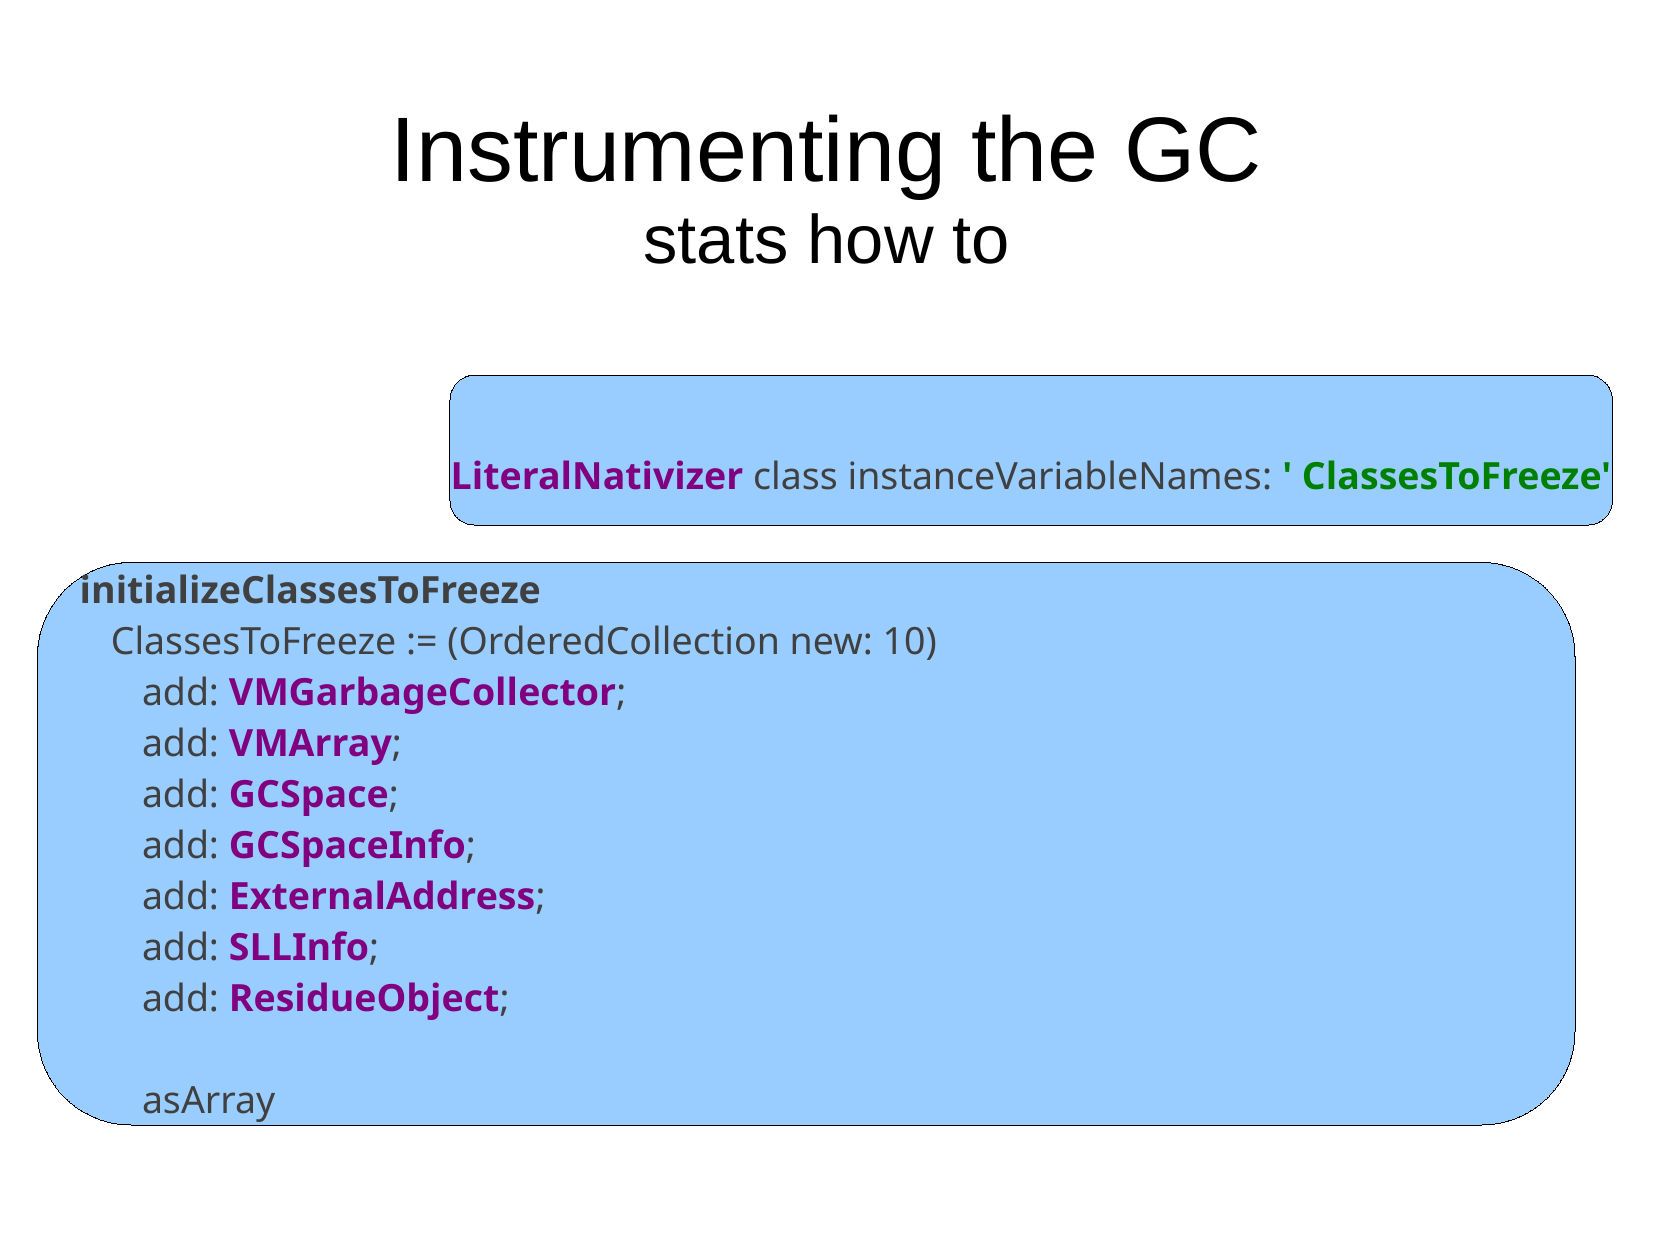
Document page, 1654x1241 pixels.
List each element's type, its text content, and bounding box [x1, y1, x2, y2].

text_box LiteralNativizer class instanceVariableNames: ' ClassesToFreeze' [449, 375, 1613, 526]
text_box Instrumenting the GC stats how to [143, 91, 1511, 286]
text_box initializeClassesToFreeze ClassesToFreeze := (OrderedCollection new: 10) add: VMGarbageCollector; add: VMArray; add: GCSpace; add: GCSpaceInfo; add: ExternalAddress; add: SLLInfo; add: ResidueObject; add: SpaceStatisticsHarvester; asArray [37, 562, 1576, 1126]
